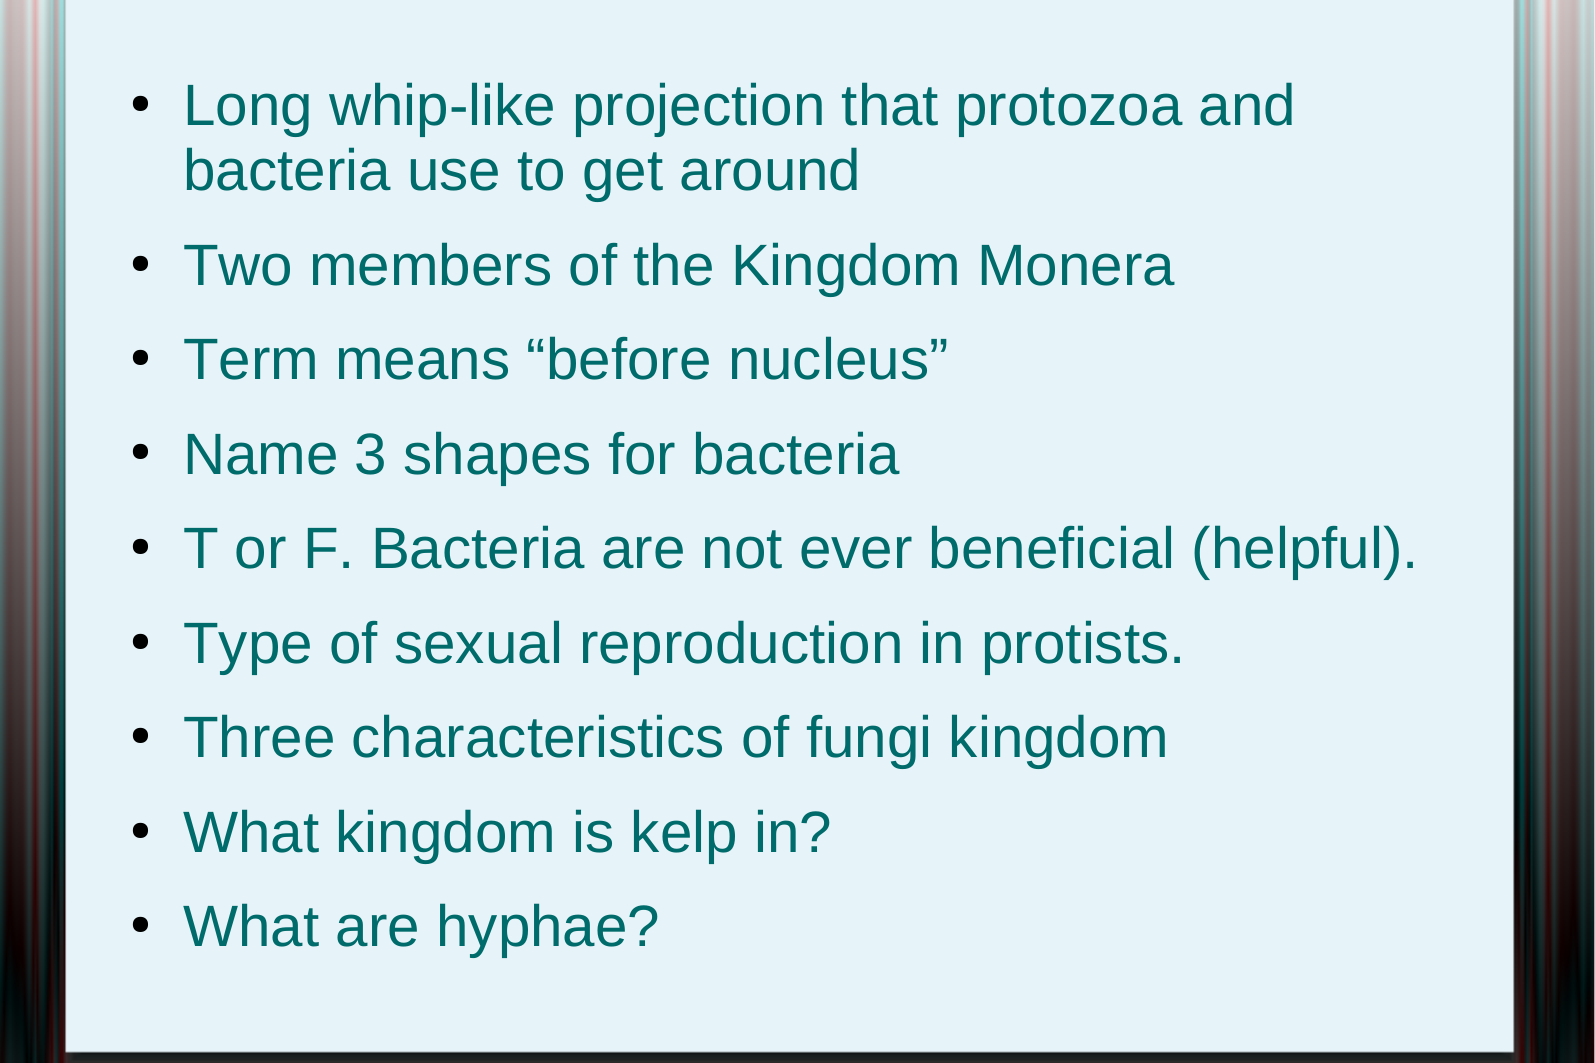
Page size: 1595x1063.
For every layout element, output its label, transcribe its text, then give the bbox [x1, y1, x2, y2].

list Long whip-like projection that protozoa and bacteria use to get around Two members of the Kingdom Monera Term means “before nucleus” Name 3 shapes for bacteria T or F. Bacteria are not ever beneficial (helpful). Type of sexual reproduction in protists. Three characteristics of fungi kingdom What kingdom is kelp in? What are hyphae? [112, 72, 1451, 957]
picture [0, 0, 1595, 1063]
